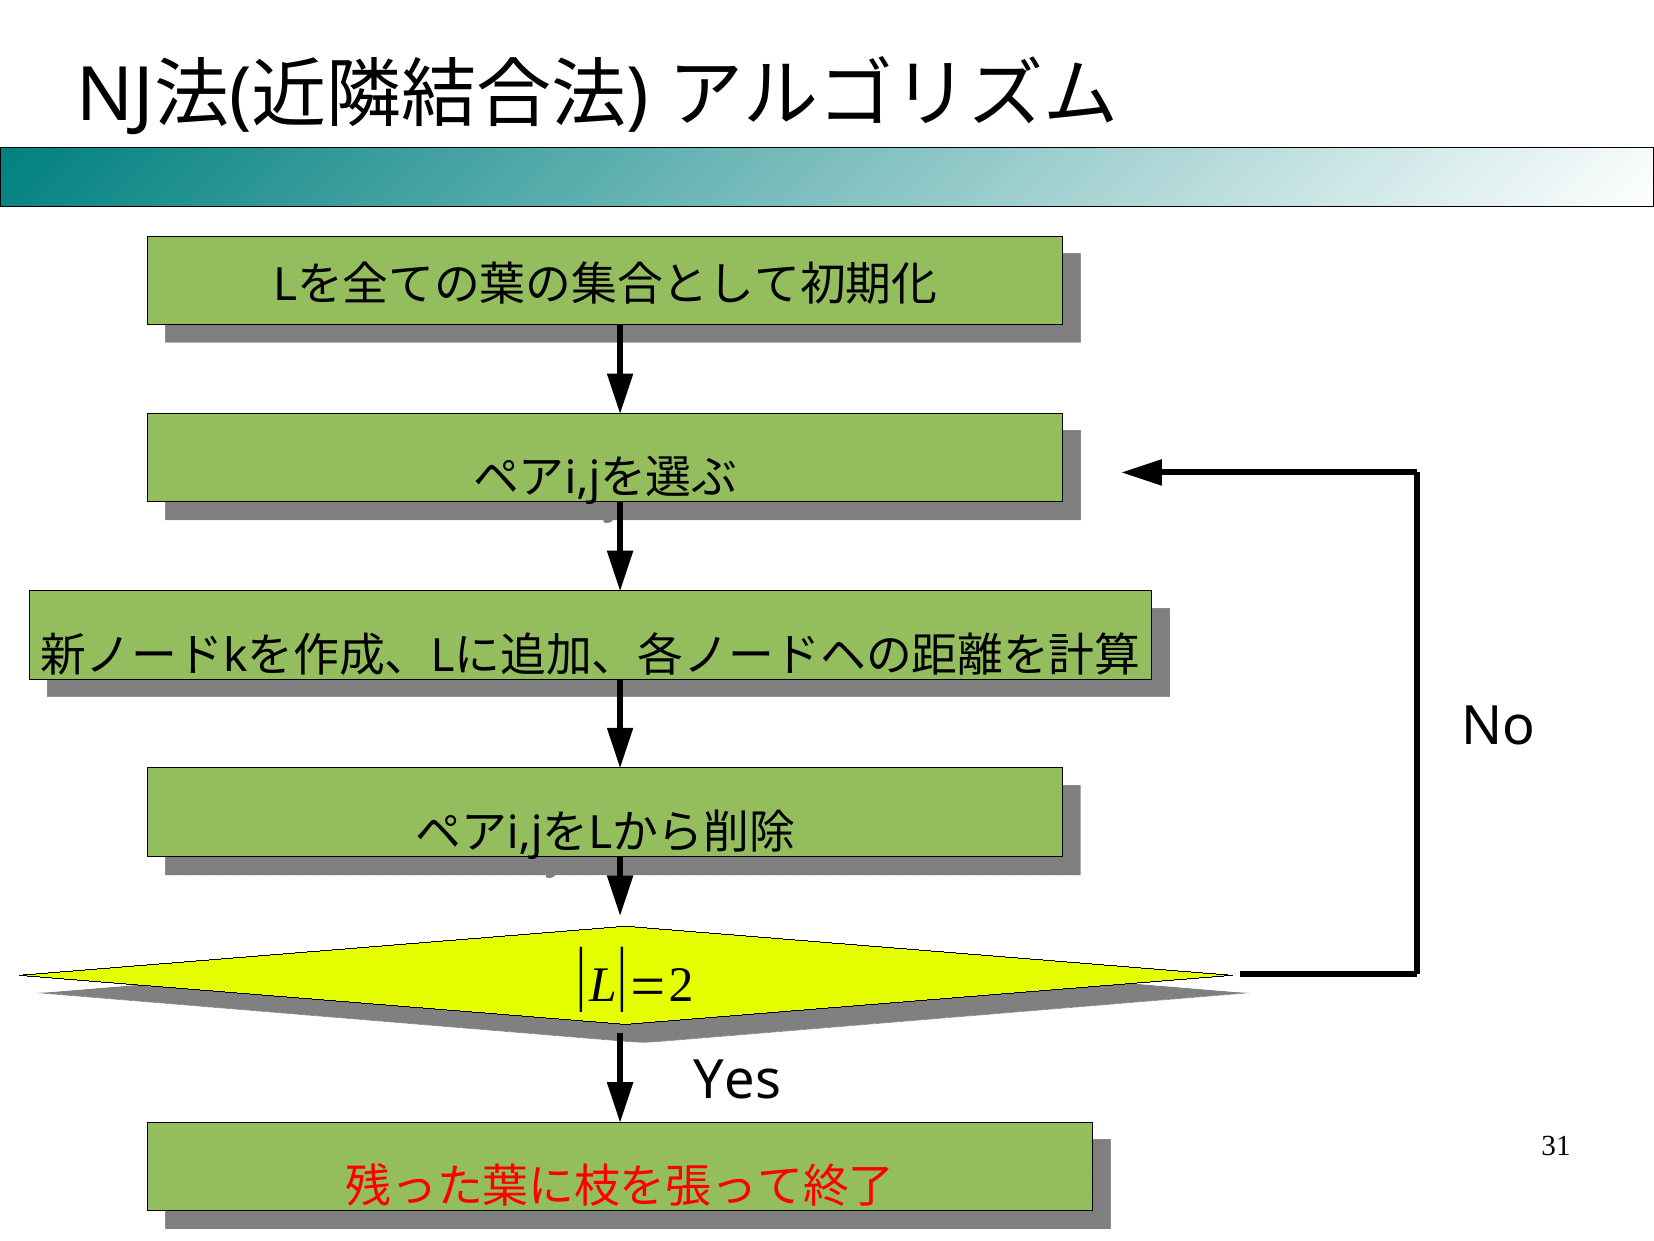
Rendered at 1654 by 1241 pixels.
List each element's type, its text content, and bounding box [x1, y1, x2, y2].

title NJ法(近隣結合法) アルゴリズム [76, 29, 1565, 148]
text_box ペアi,jをLから削除 [147, 767, 1063, 857]
text_box [19, 926, 1233, 1025]
text_box 残った葉に枝を張って終了 [147, 1122, 1093, 1211]
text_box 新ノードkを作成、Lに追加、各ノードヘの距離を計算 [29, 590, 1152, 680]
chart [565, 944, 701, 1016]
text_box ペアi,jを選ぶ [147, 413, 1063, 502]
text_box Yes [679, 1033, 827, 1107]
text_box Lを全ての葉の集合として初期化 [147, 236, 1063, 325]
text_box No [1446, 679, 1595, 753]
